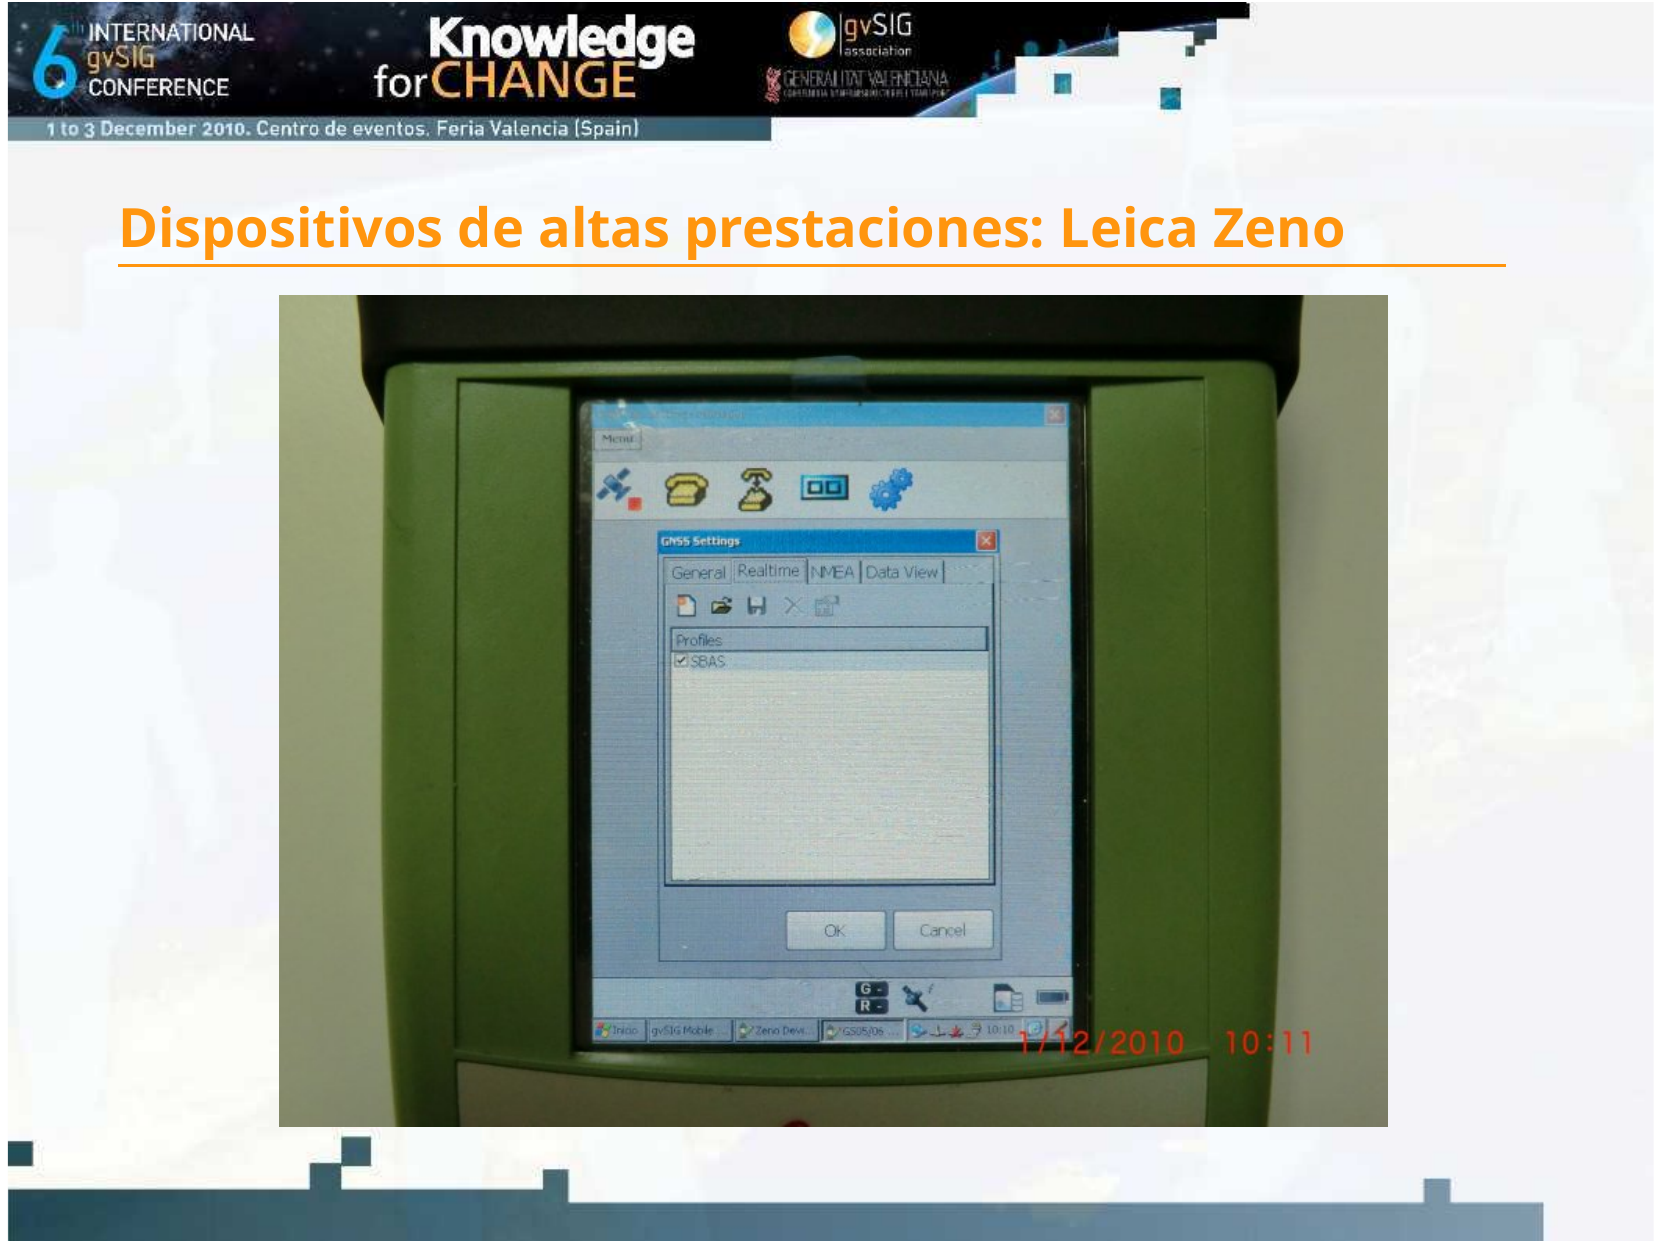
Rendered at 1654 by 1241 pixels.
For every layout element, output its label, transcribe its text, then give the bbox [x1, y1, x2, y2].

title Dispositivos de altas prestaciones: Leica Zeno [118, 122, 1607, 330]
picture [7, 2, 1654, 1241]
